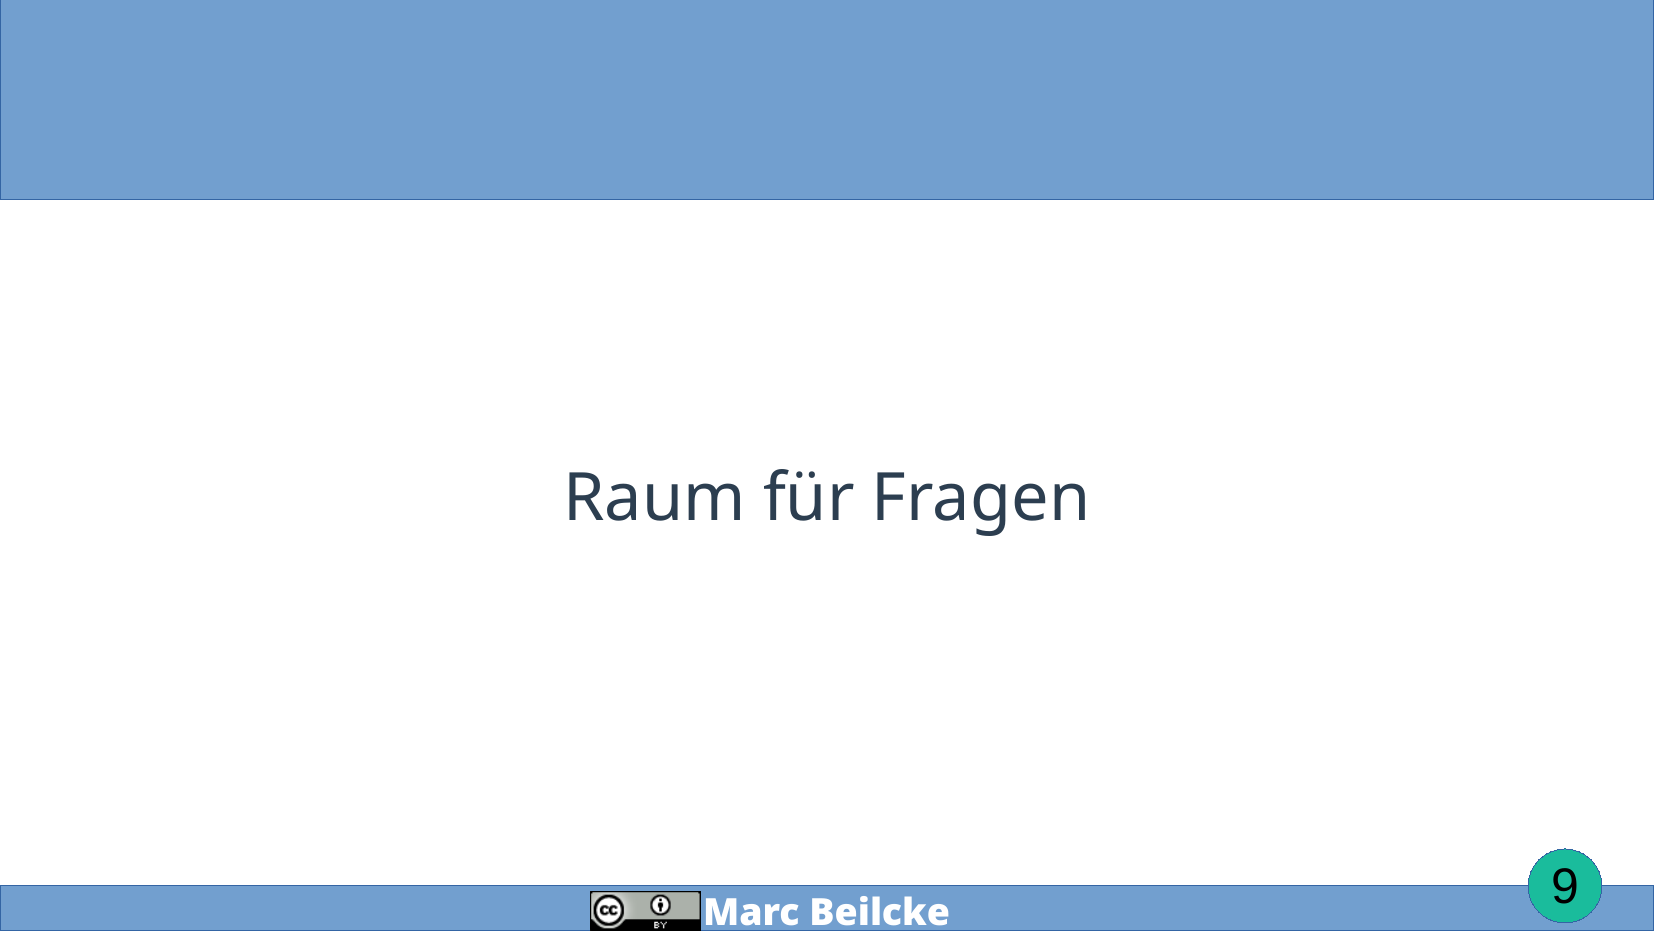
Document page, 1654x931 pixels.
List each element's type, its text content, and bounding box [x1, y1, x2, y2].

picture [590, 891, 701, 931]
subtitle Raum für Fragen [59, 220, 1595, 768]
